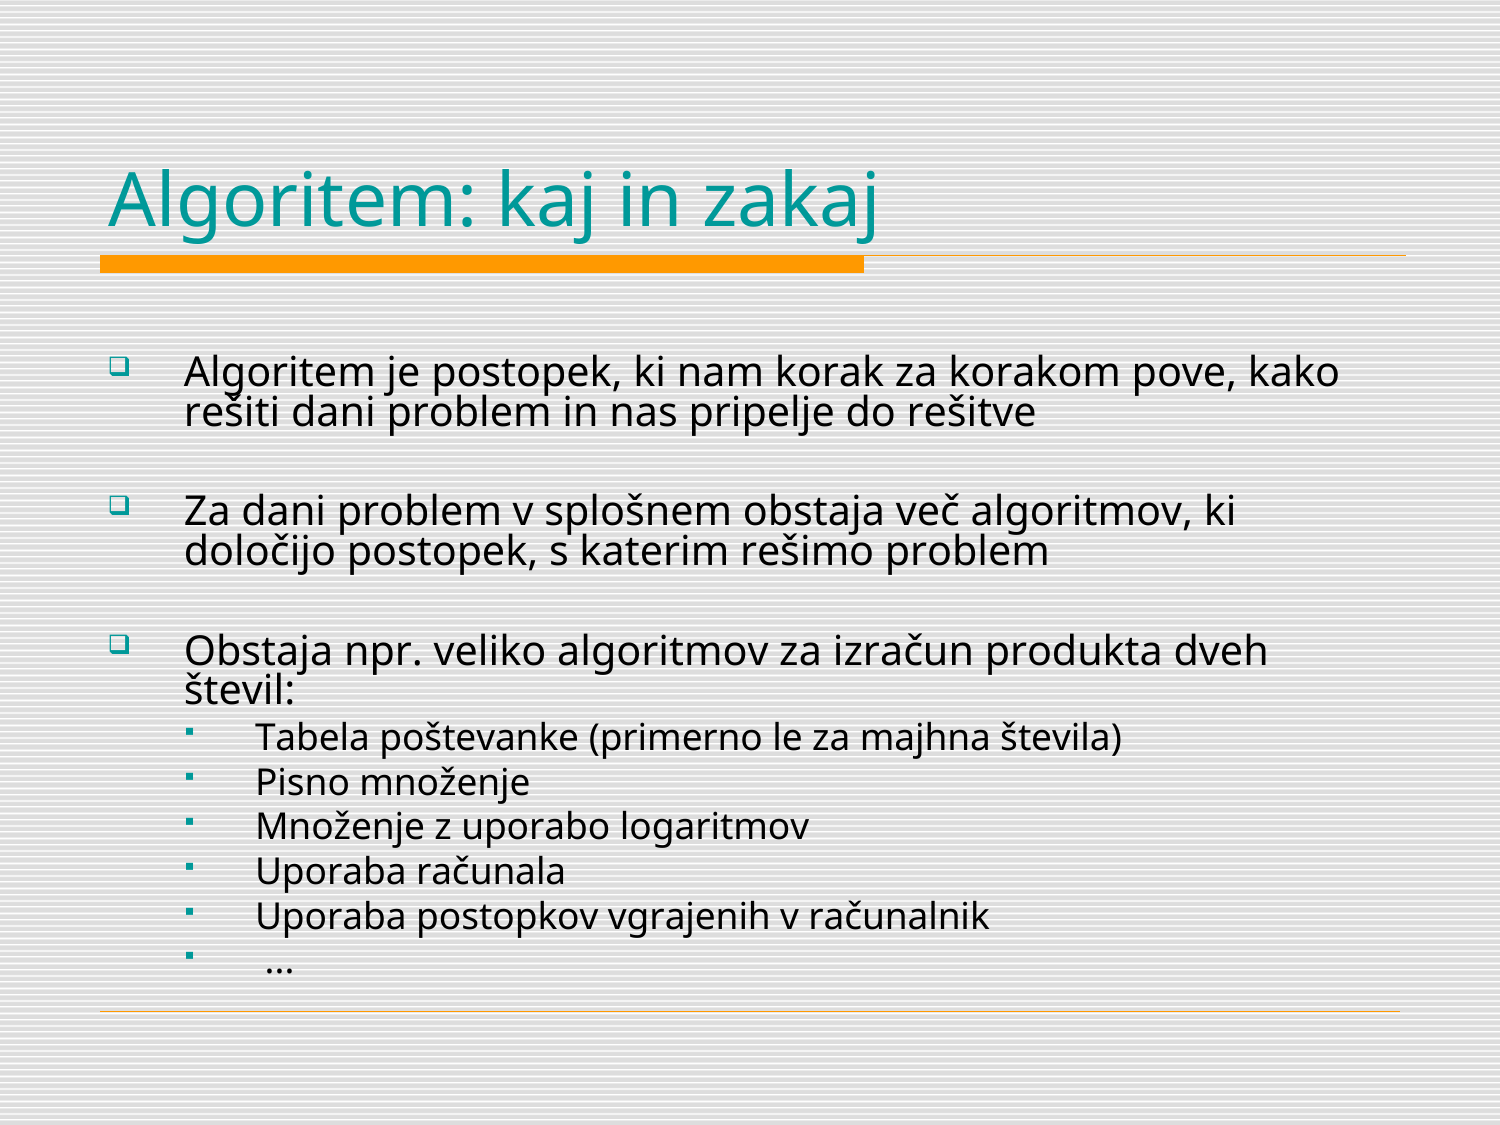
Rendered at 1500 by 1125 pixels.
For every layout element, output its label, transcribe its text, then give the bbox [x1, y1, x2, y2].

list Algoritem je postopek, ki nam korak za korakom pove, kako rešiti dani problem in nas pripelje do rešitve Za dani problem v splošnem obstaja več algoritmov, ki določijo postopek, s katerim rešimo problem Obstaja npr. veliko algoritmov za izračun produkta dveh števil: Tabela poštevanke (primerno le za majhna števila) Pisno množenje Množenje z uporabo logaritmov Uporaba računala Uporaba postopkov vgrajenih v računalnik ... [92, 287, 1406, 988]
picture [0, 0, 1500, 1125]
title Algoritem: kaj in zakaj [94, 49, 1407, 250]
